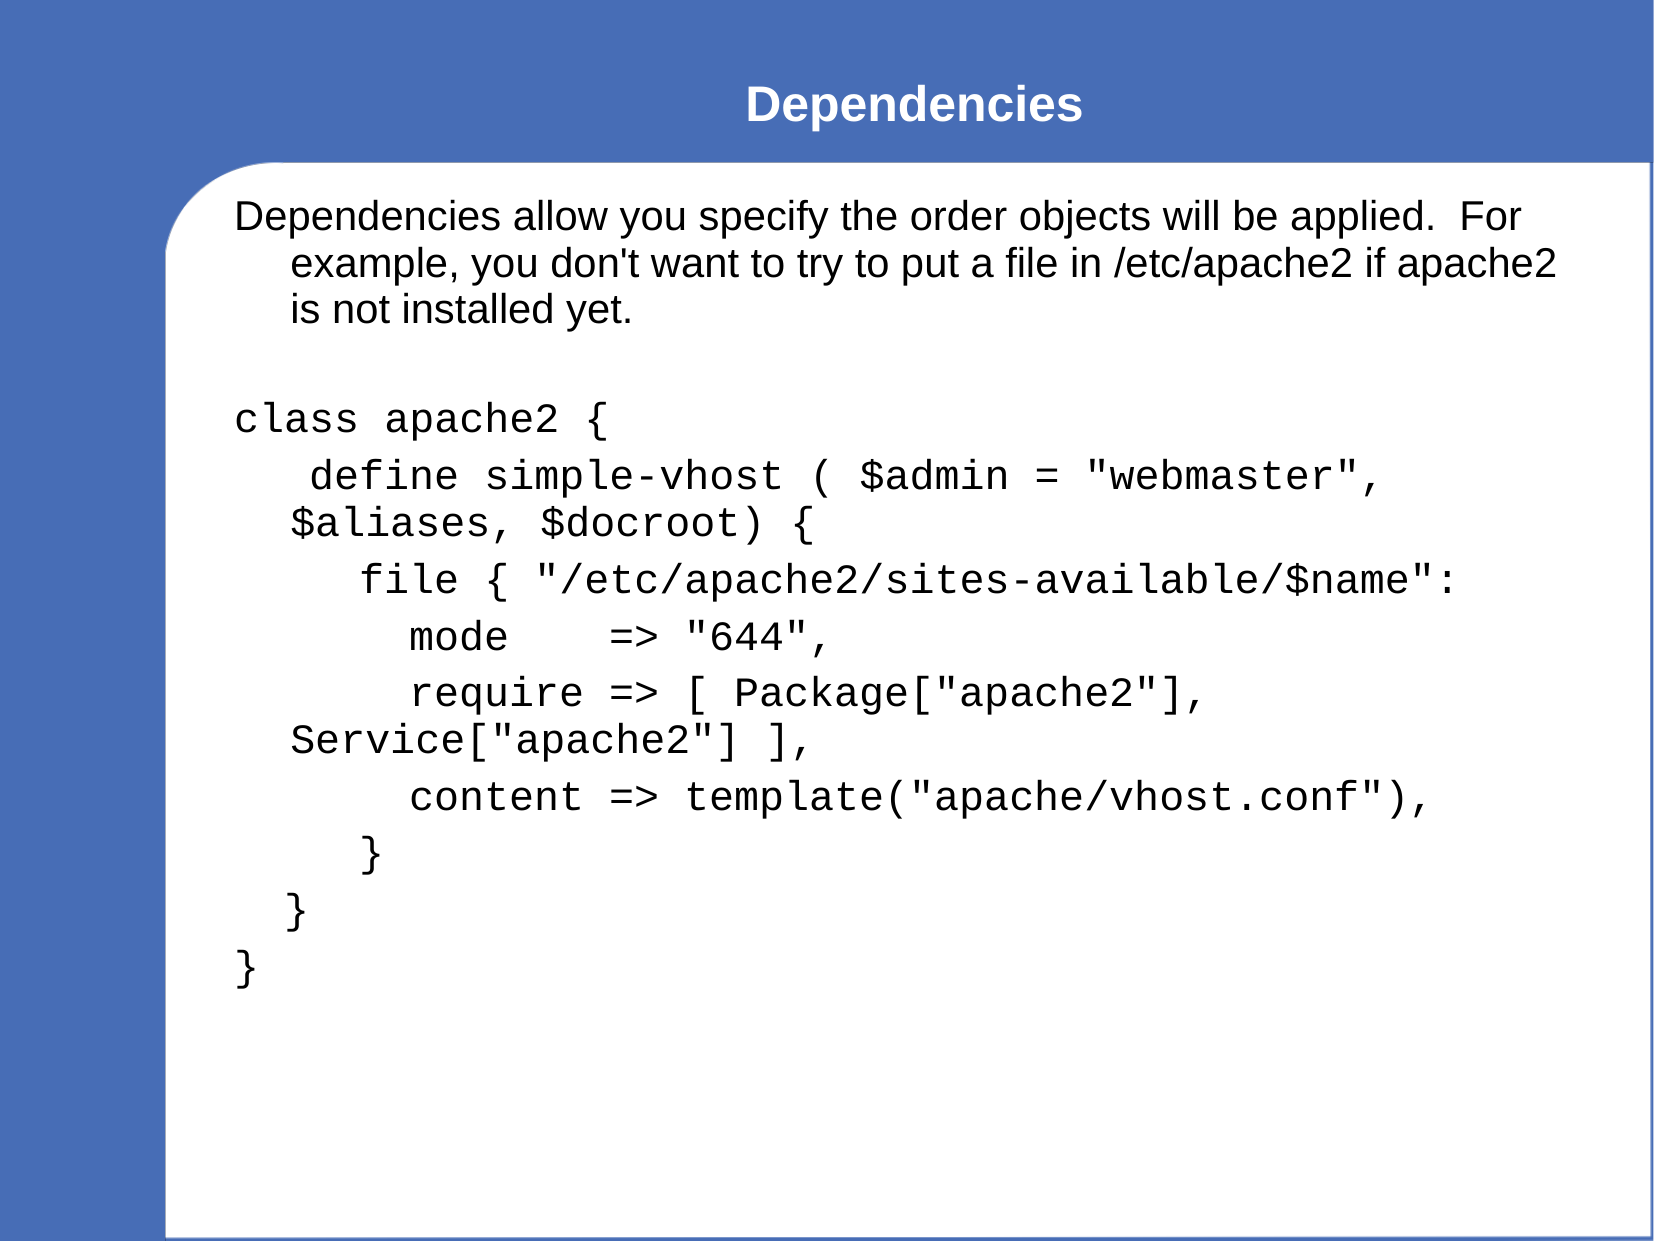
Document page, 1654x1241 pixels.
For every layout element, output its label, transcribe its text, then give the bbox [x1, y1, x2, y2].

list Dependencies allow you specify the order objects will be applied. For example, you don't want to try to put a file in /etc/apache2 if apache2 is not installed yet. class apache2 { define simple-vhost ( $admin = "webmaster", $aliases, $docroot) { file { "/etc/apache2/sites-available/$name": mode => "644", require => [ Package["apache2"], Service["apache2"] ], content => template("apache/vhost.conf"), } } } [234, 192, 1596, 1020]
title Dependencies [234, 27, 1595, 181]
picture [0, 0, 1654, 1241]
